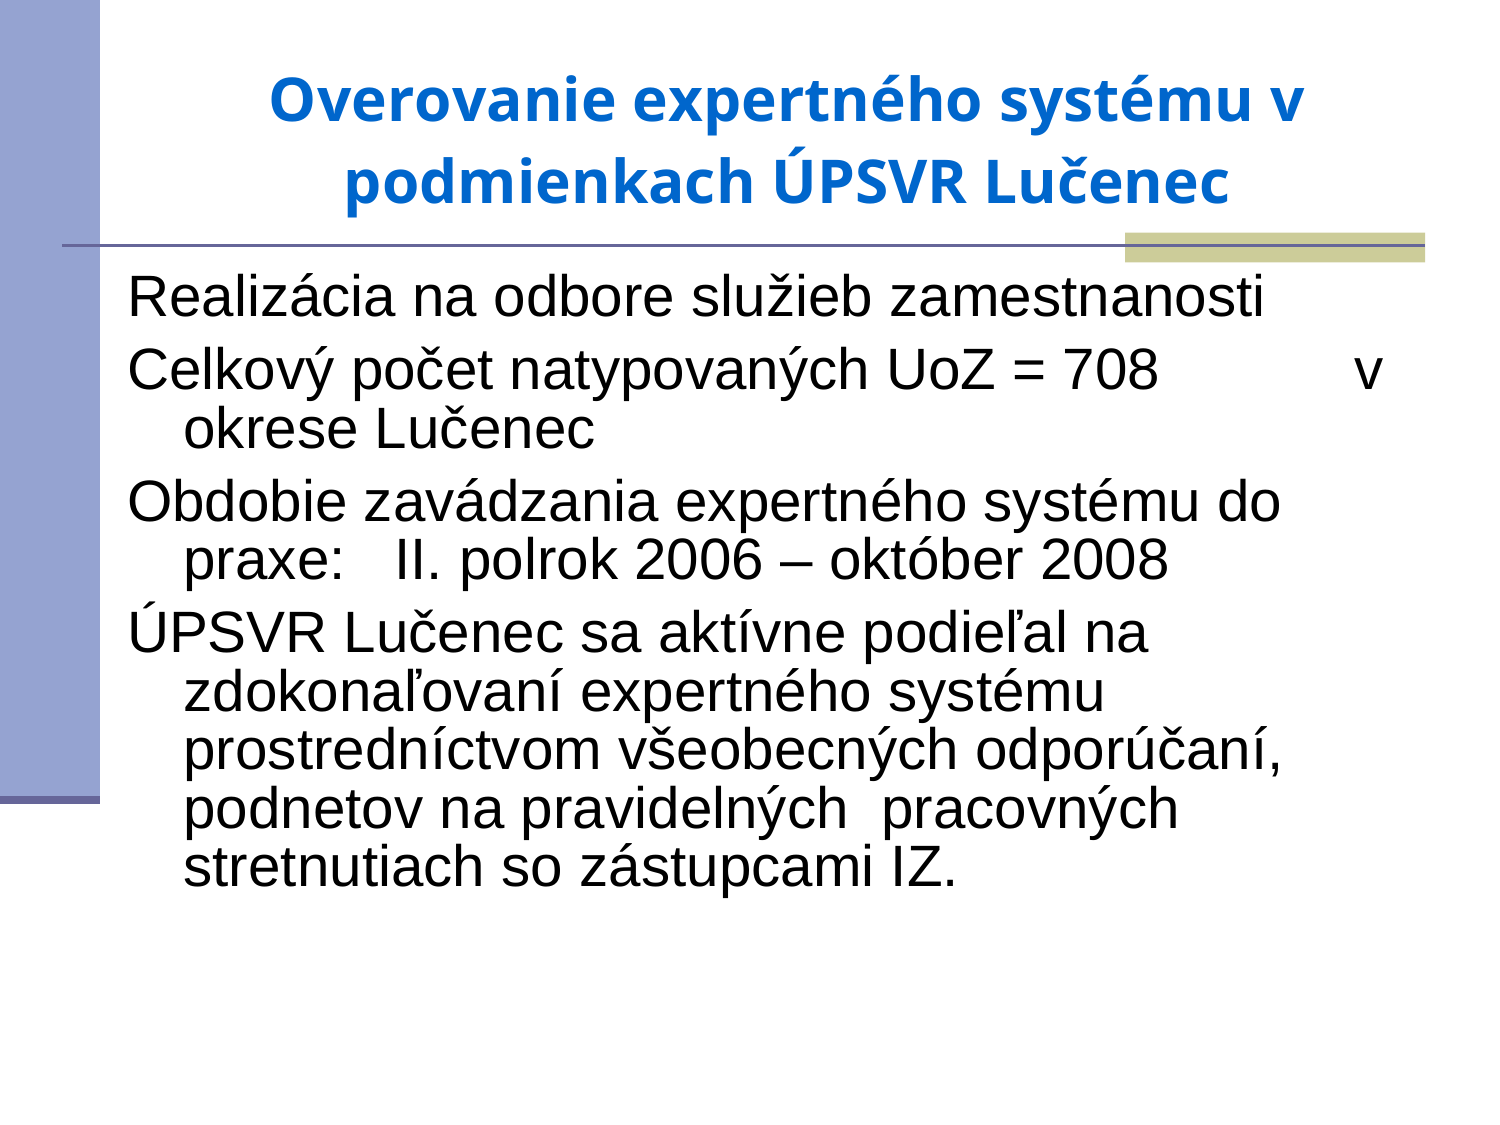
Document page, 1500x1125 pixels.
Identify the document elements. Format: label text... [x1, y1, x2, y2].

list Realizácia na odbore služieb zamestnanosti Celkový počet natypovaných UoZ = 708 v okrese Lučenec Obdobie zavádzania expertného systému do praxe: II. polrok 2006 – október 2008 ÚPSVR Lučenec sa aktívne podieľal na zdokonaľovaní expertného systému prostredníctvom všeobecných odporúčaní, podnetov na pravidelných pracovných stretnutiach so zástupcami IZ. [112, 262, 1450, 1029]
title Overovanie expertného systému v podmienkach ÚPSVR Lučenec [150, 45, 1426, 234]
